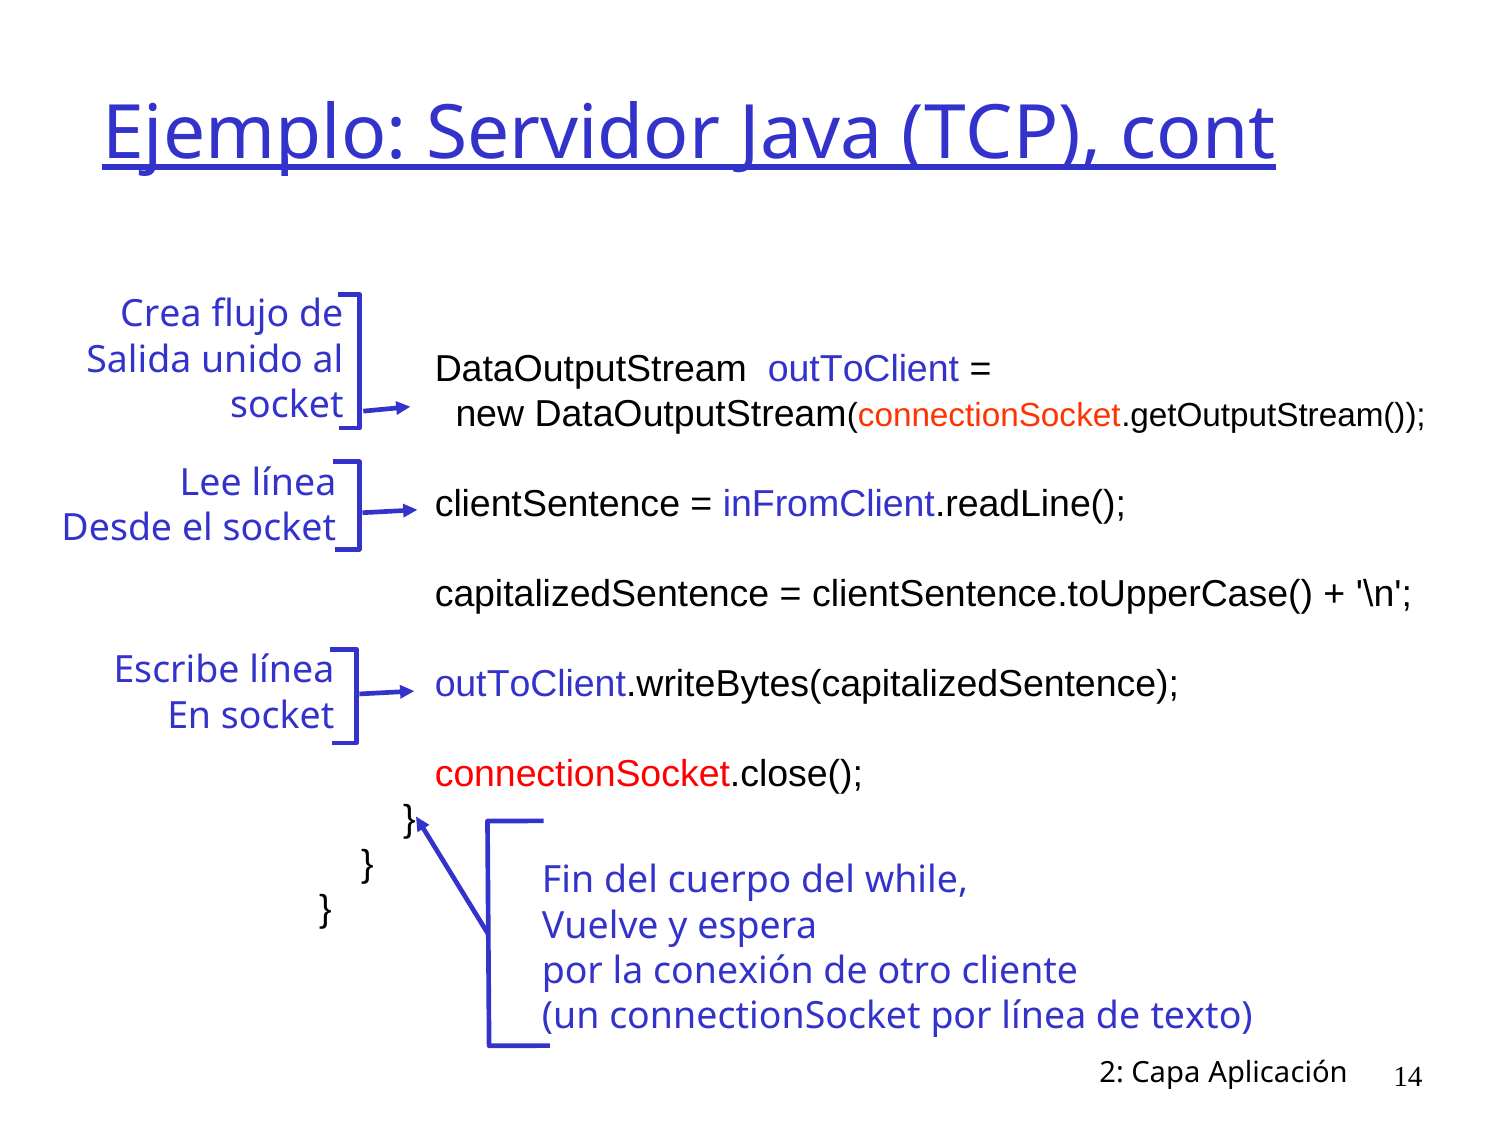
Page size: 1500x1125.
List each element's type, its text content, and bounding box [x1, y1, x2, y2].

title Ejemplo: Servidor Java (TCP), cont [87, 37, 1363, 225]
text_box Crea flujo de Salida unido al socket [14, 286, 359, 433]
text_box DataOutputStream outToClient = new DataOutputStream(connectionSocket.getOutputStream()); clientSentence = inFromClient.readLine(); capitalizedSentence = clientSentence.toUpperCase() + '\n'; outToClient.writeBytes(capitalizedSentence); connectionSocket.close(); } } } [304, 255, 1452, 997]
text_box Fin del cuerpo del while, Vuelve y espera por la conexión de otro cliente (un connectionSocket por línea de texto) [527, 852, 1278, 1044]
text_box Escribe línea En socket [98, 642, 350, 744]
text_box Lee línea Desde el socket [46, 454, 352, 556]
